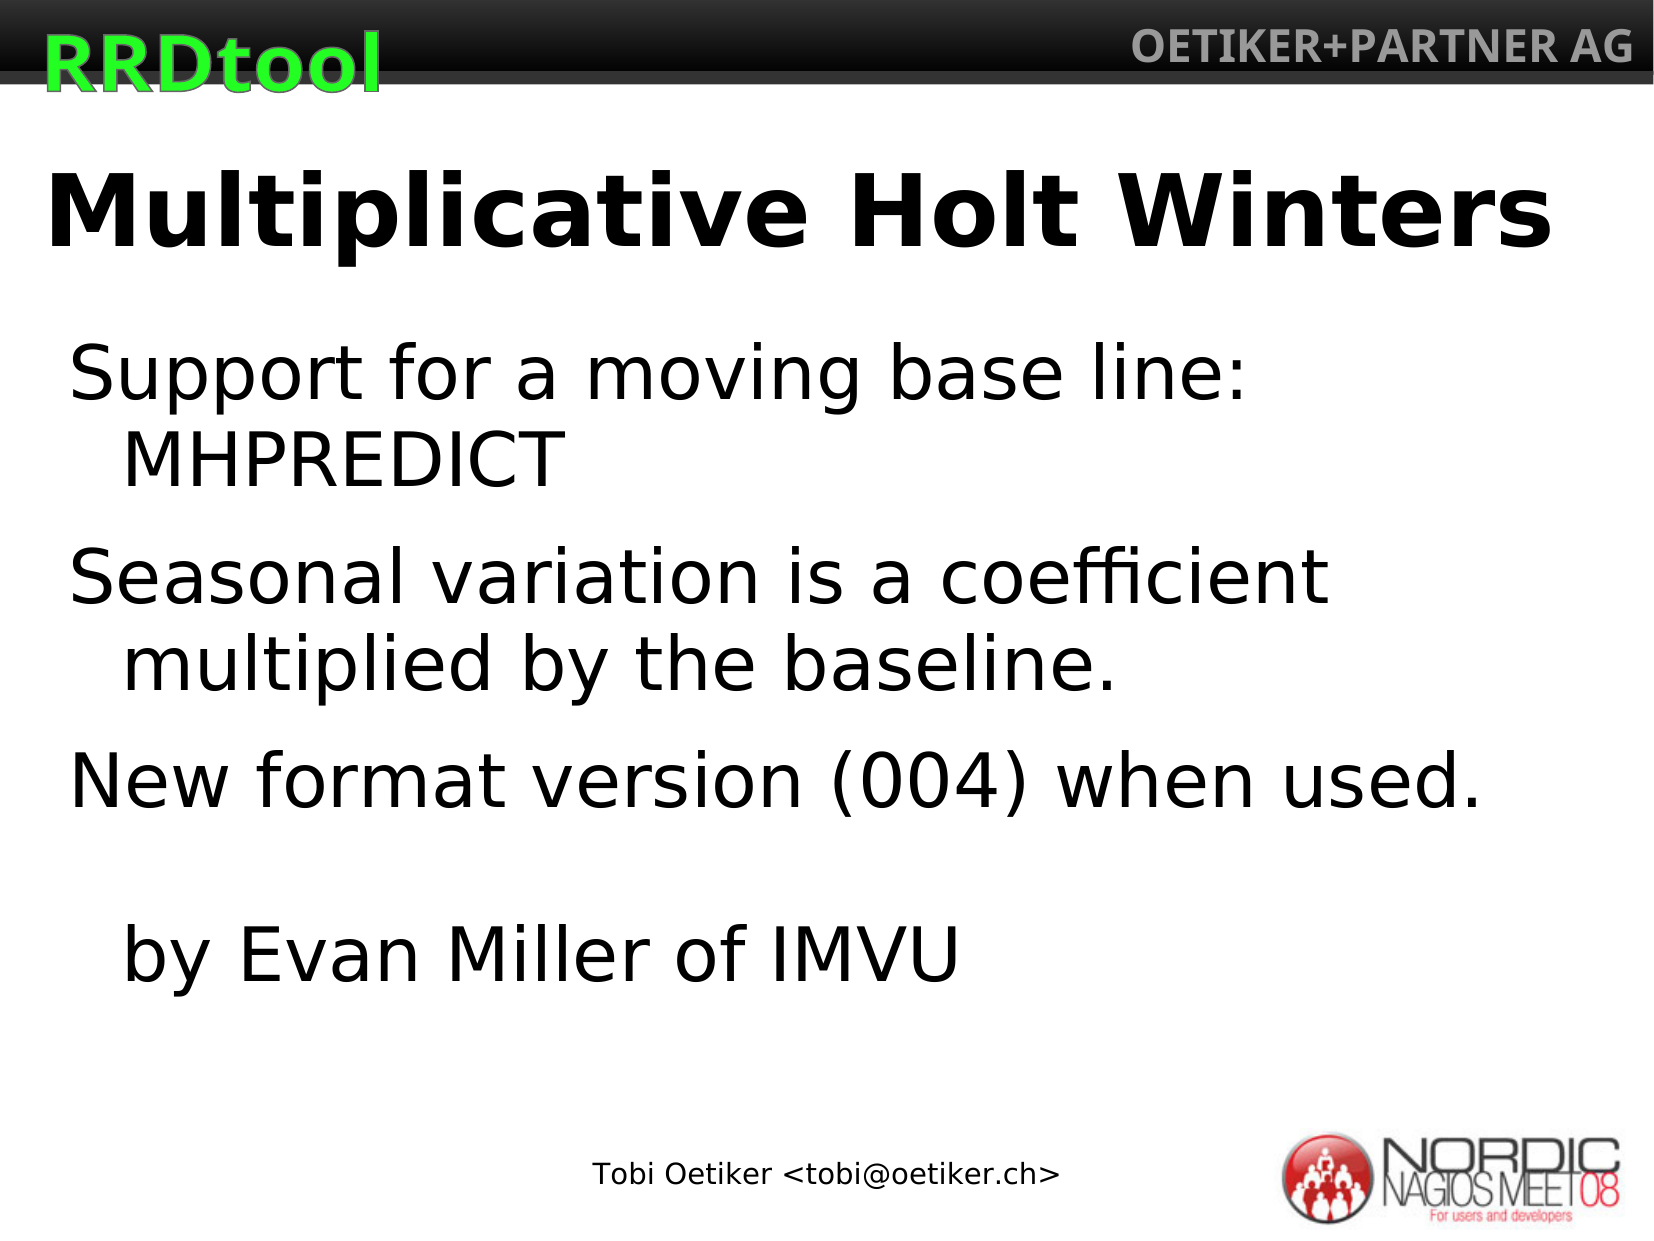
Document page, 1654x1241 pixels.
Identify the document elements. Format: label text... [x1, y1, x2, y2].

picture [1262, 1116, 1654, 1241]
title Multiplicative Holt Winters [43, 144, 1582, 280]
list Support for a moving base line: MHPREDICT Seasonal variation is a coefficient multiplied by the baseline. New format version (004) when used. by Evan Miller of IMVU [50, 329, 1571, 1099]
